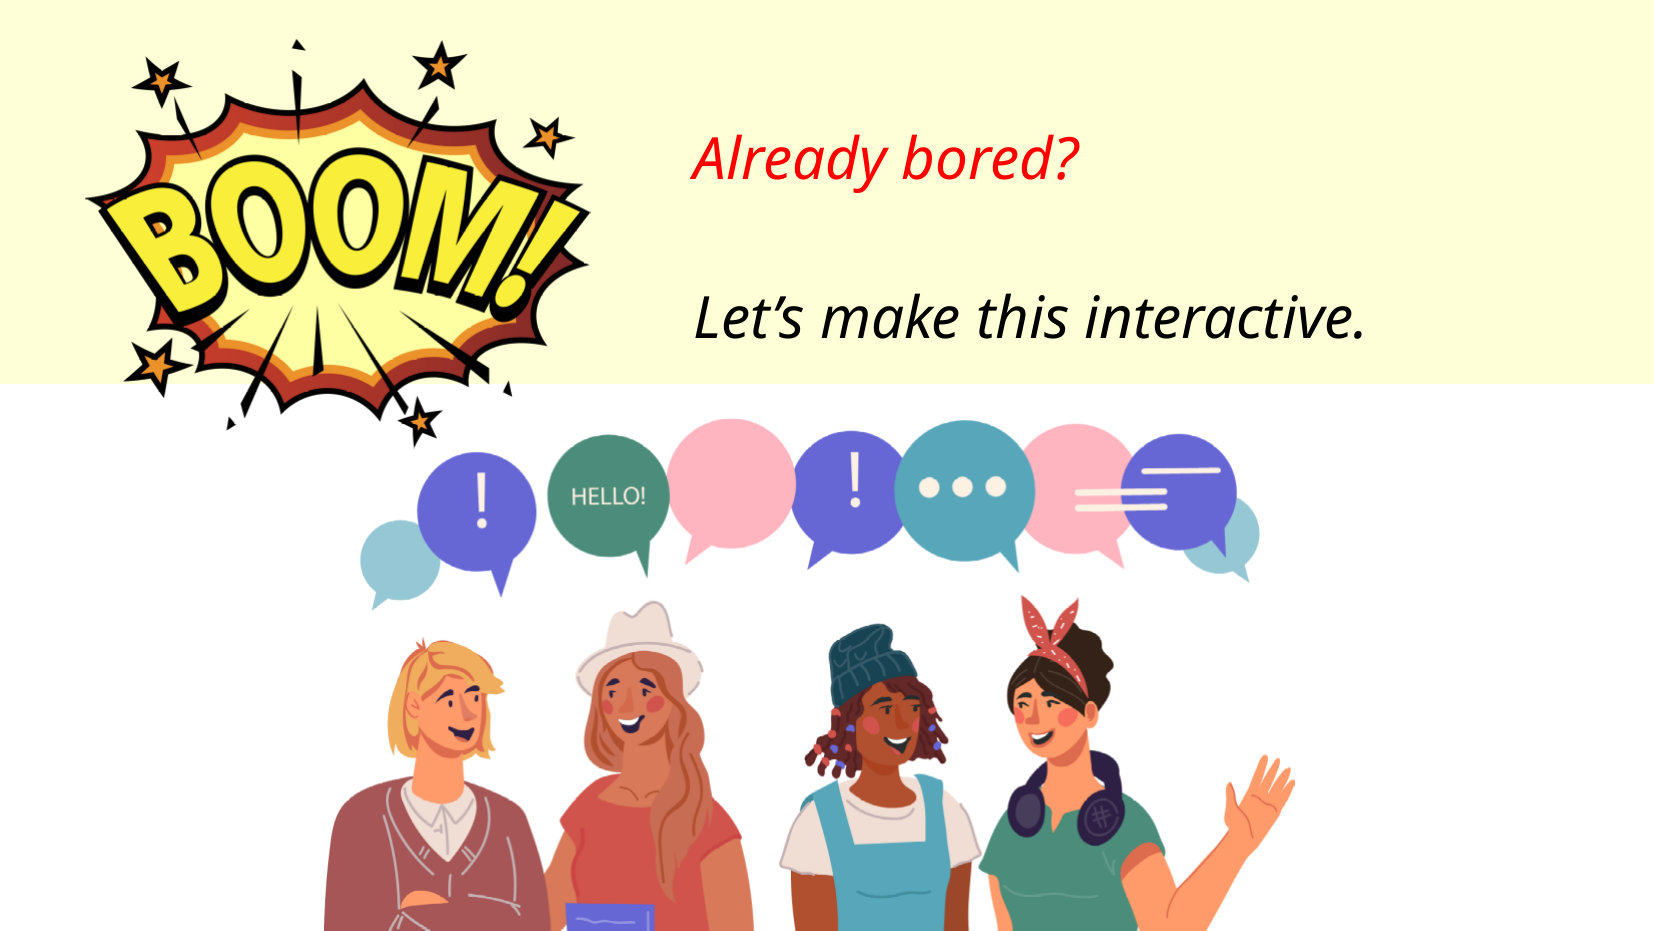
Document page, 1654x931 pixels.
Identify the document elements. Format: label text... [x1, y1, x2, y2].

text_box Already bored? Let’s make this interactive. [679, 110, 1595, 337]
text_box [0, 0, 1654, 384]
picture [85, 39, 1295, 931]
